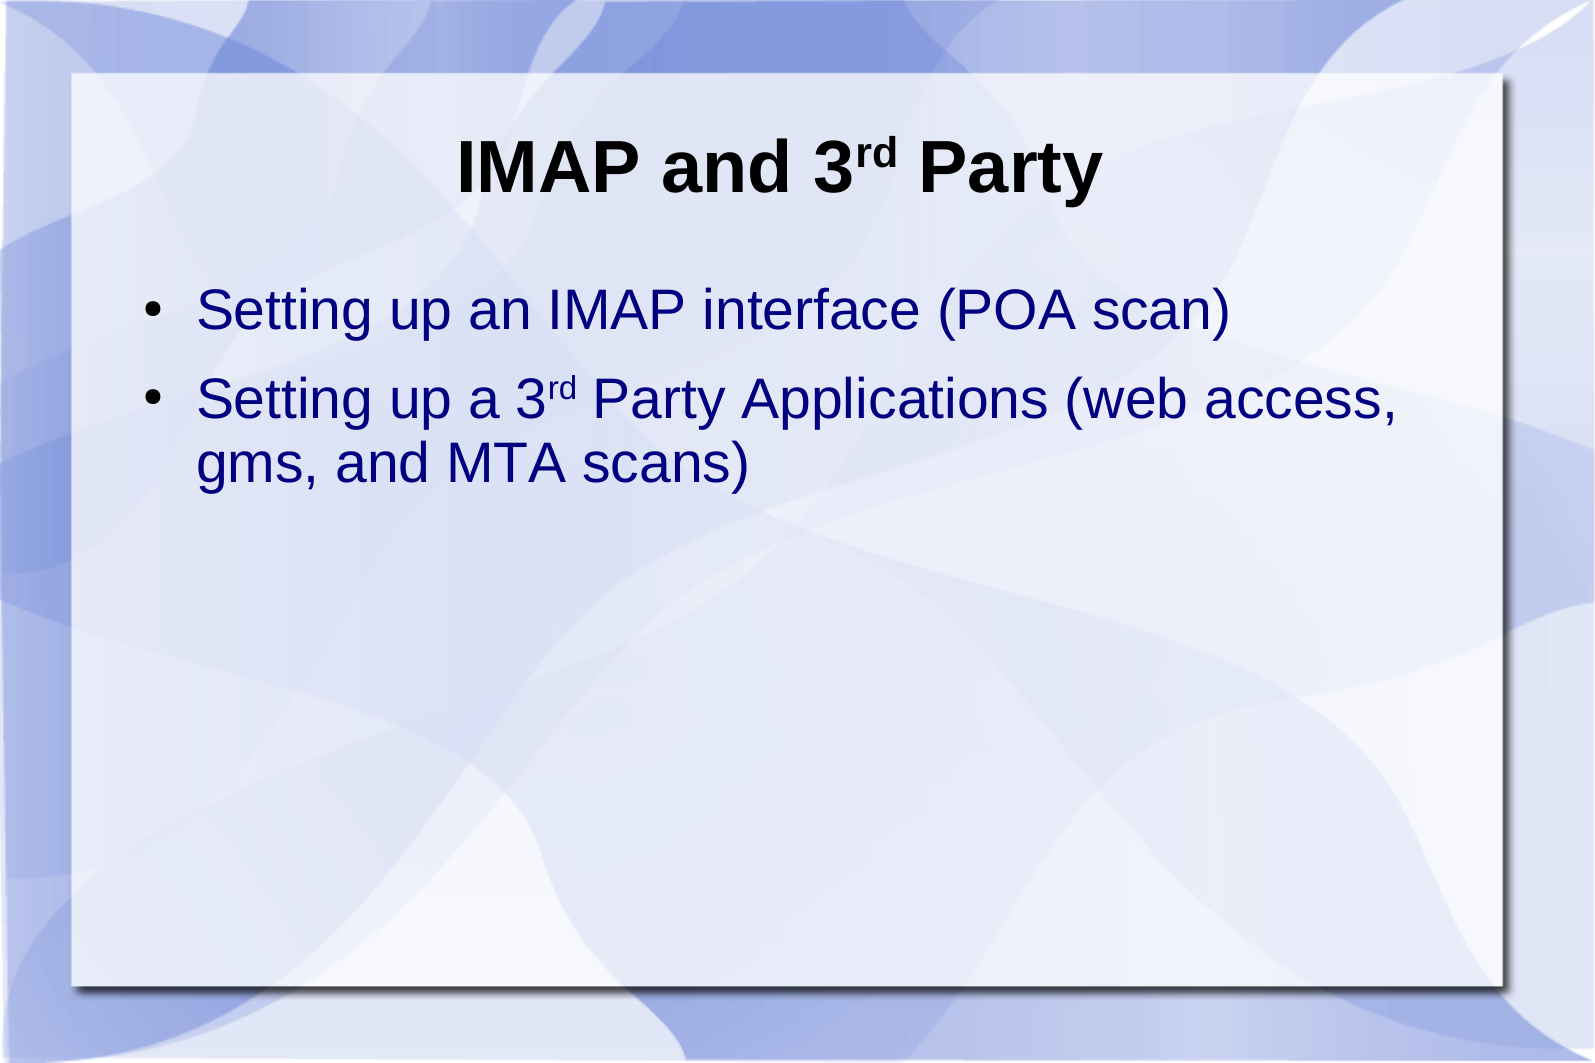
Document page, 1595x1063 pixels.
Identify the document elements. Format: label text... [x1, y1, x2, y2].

picture [0, 0, 1595, 1063]
list Setting up an IMAP interface (POA scan) Setting up a 3rd Party Applications (web access, gms, and MTA scans) [125, 278, 1436, 836]
title IMAP and 3rd Party [79, 77, 1481, 256]
